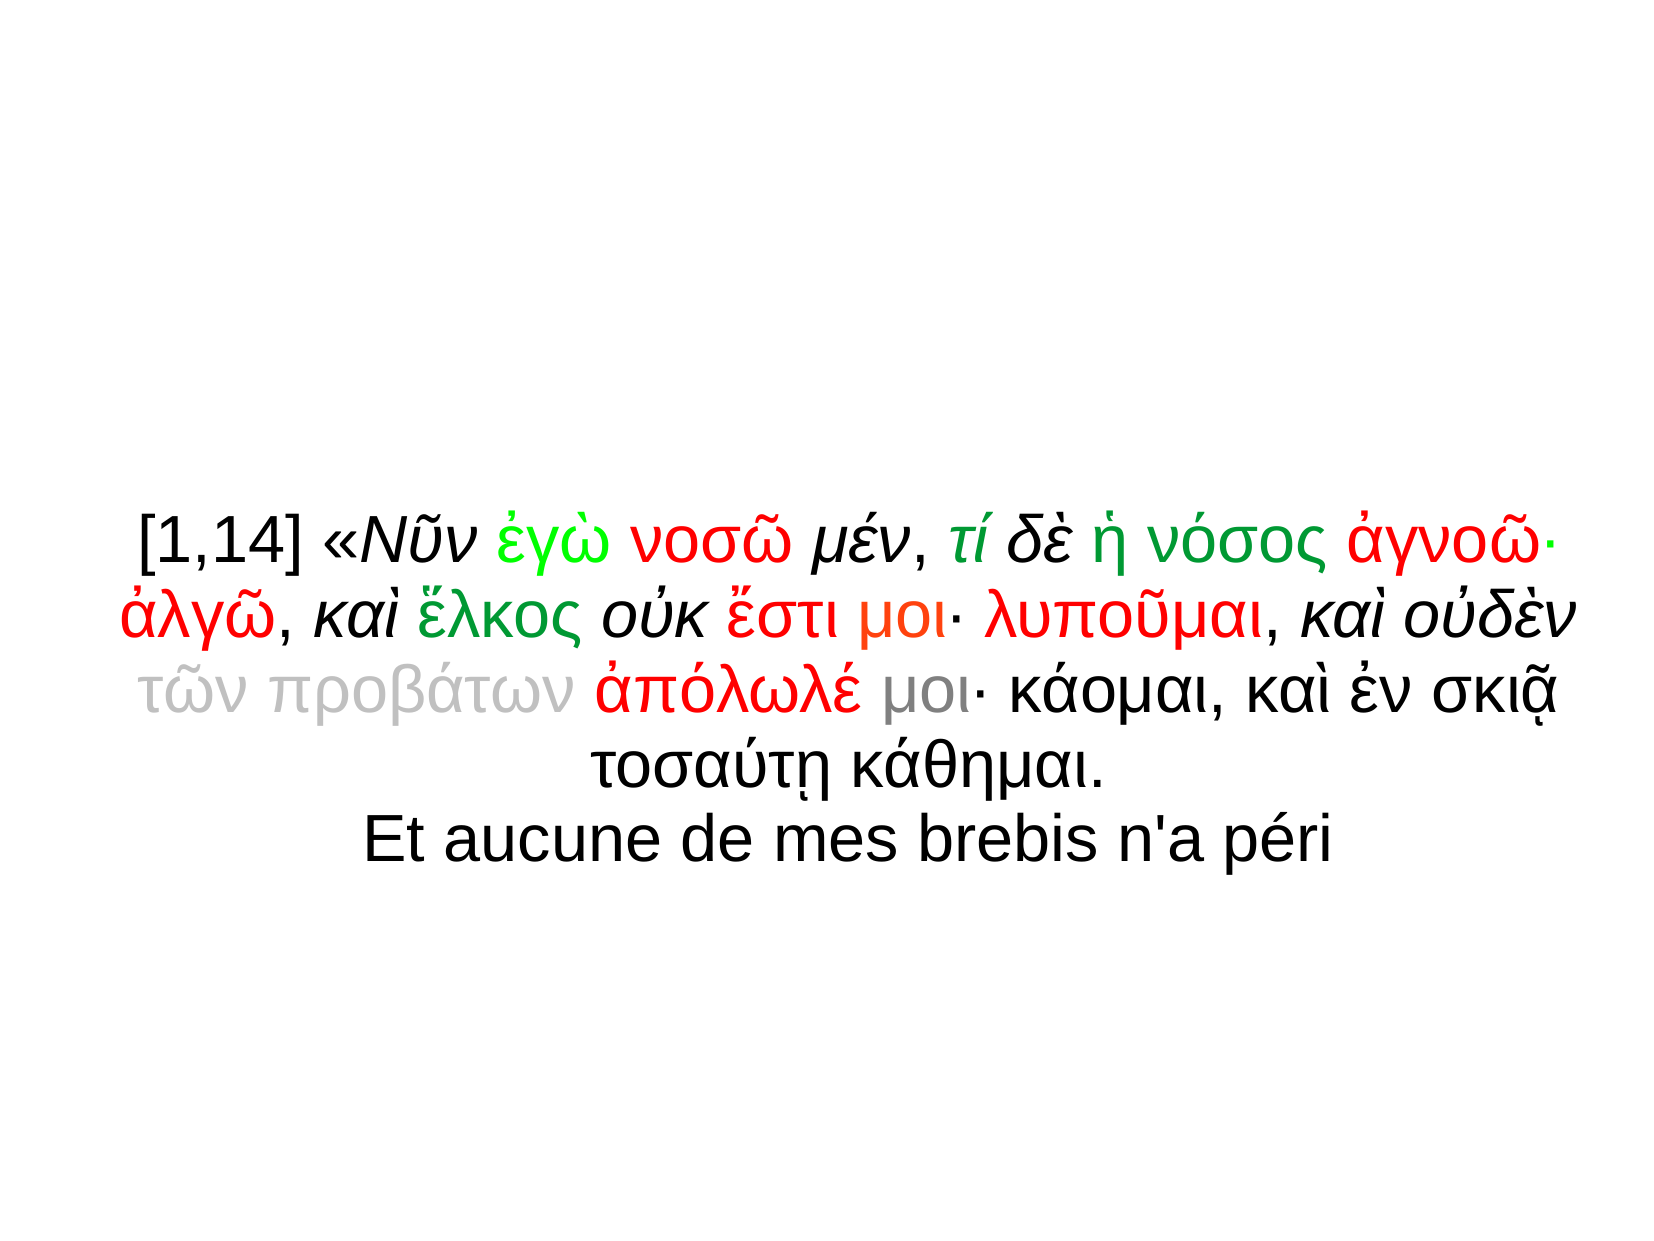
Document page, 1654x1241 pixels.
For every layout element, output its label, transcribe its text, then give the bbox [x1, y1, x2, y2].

table_header [81, 45, 836, 397]
subtitle [1,14] «Νῦν ἐγὼ νοσῶ μέν, τί δὲ ἡ νόσος ἀγνοῶ· ἀλγῶ, καὶ ἕλκος οὐκ ἔστι μοι· λυποῦμαι, καὶ οὐδὲν τῶν προβάτων ἀπόλωλέ μοι· κάομαι, καὶ ἐν σκιᾷ τοσαύτῃ κάθημαι. Et aucune de mes brebis n'a péri [104, 502, 1593, 1241]
table_header [836, 45, 1593, 397]
